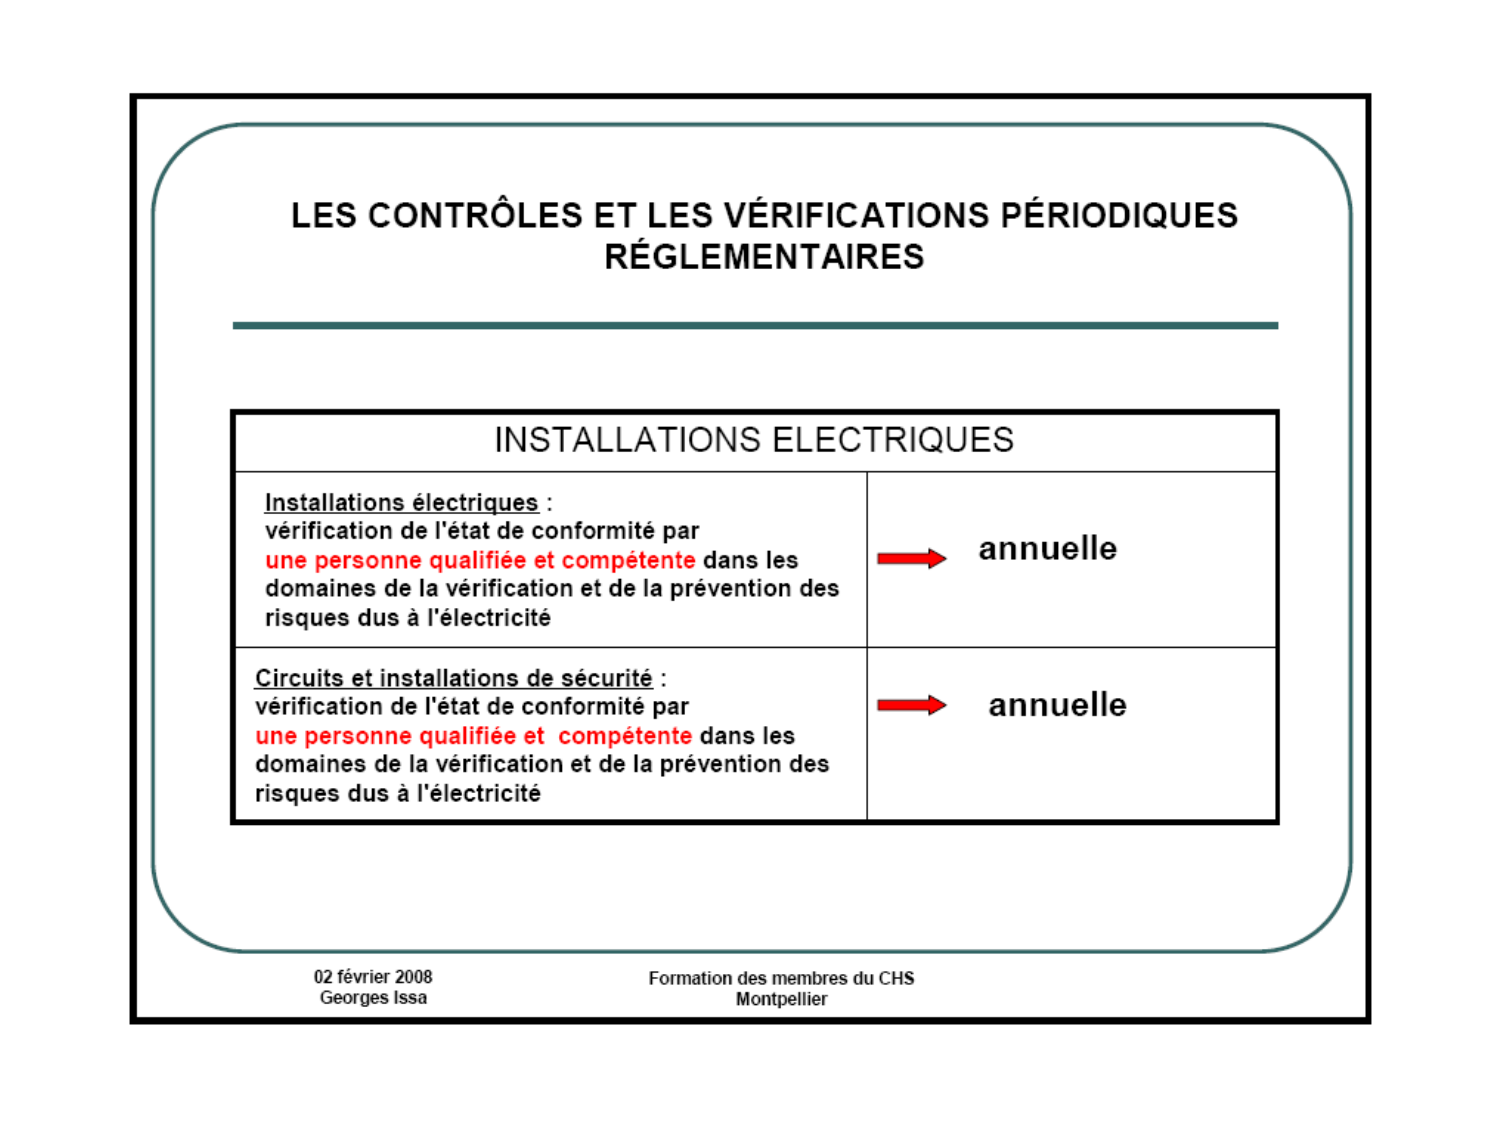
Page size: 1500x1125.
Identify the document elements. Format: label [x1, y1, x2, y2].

picture [118, 86, 1382, 1038]
